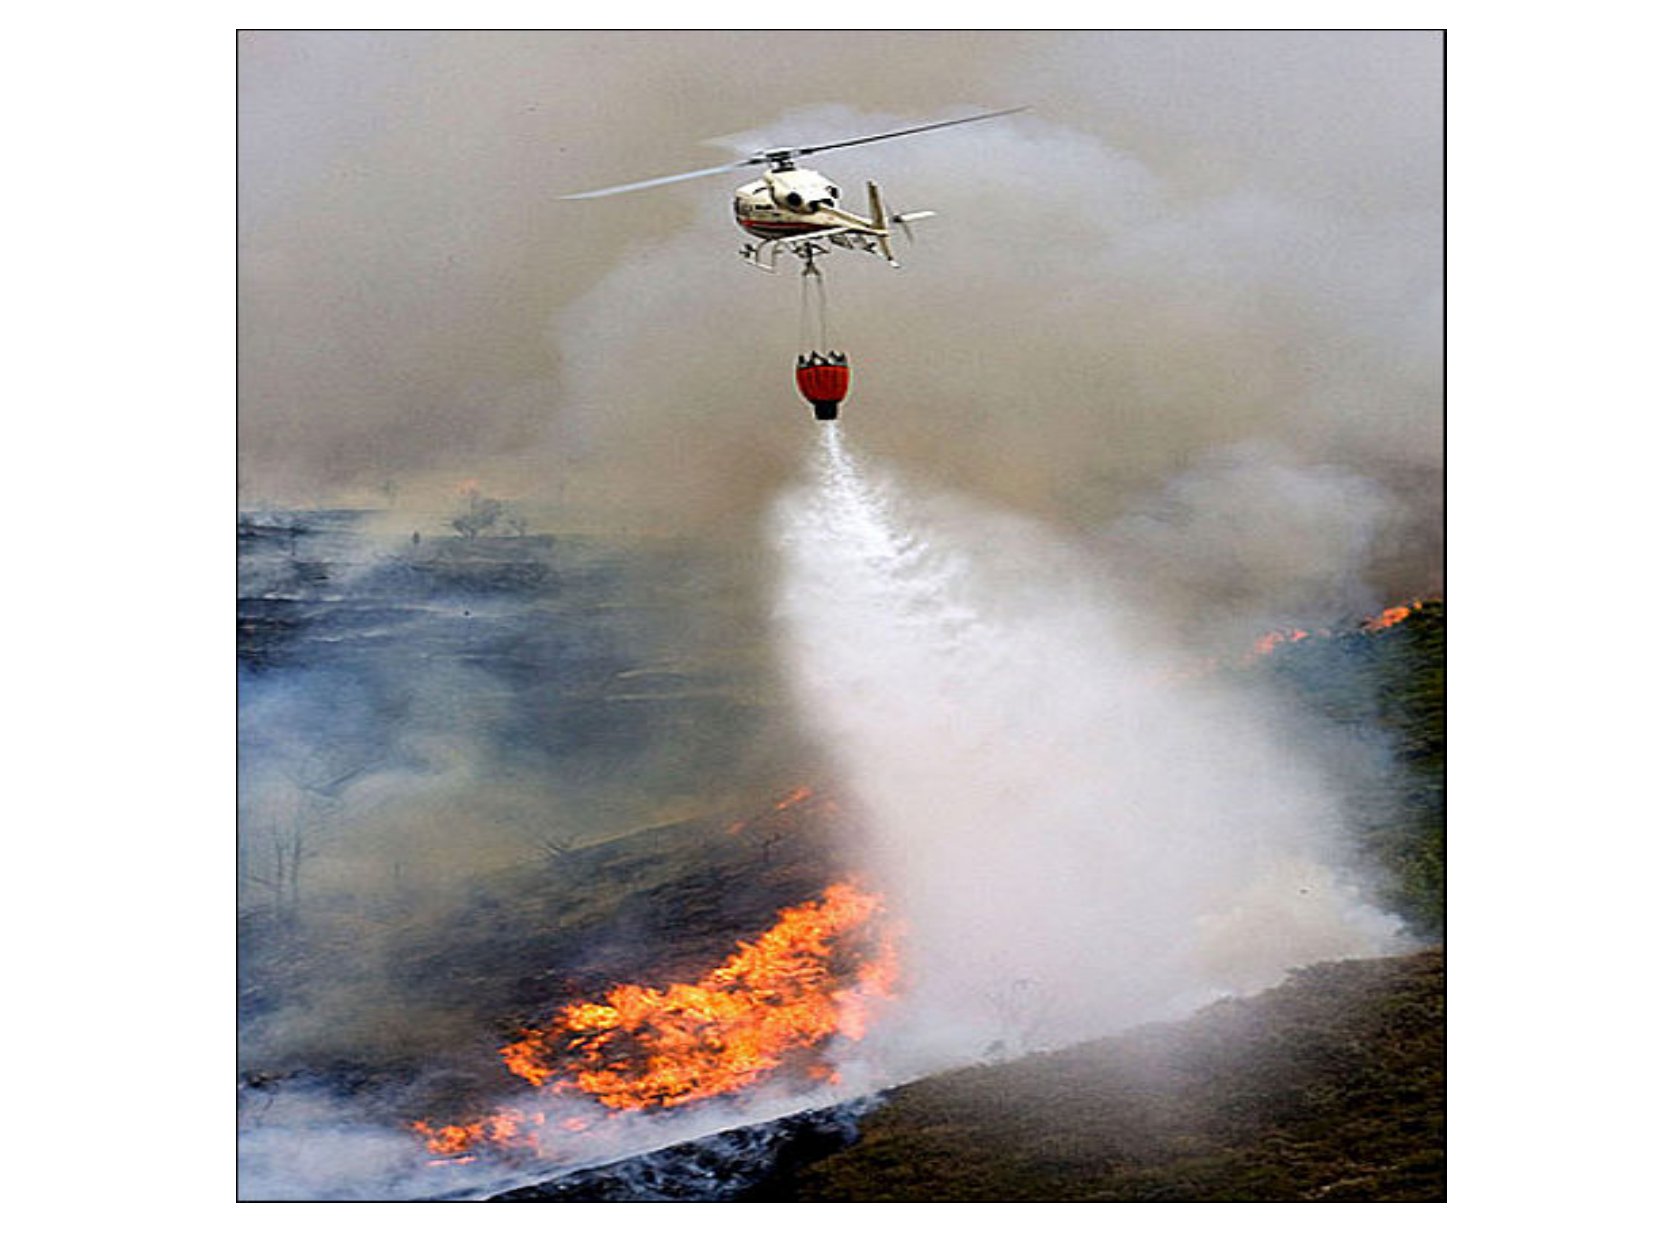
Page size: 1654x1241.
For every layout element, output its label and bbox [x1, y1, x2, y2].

picture [236, 29, 1447, 1203]
